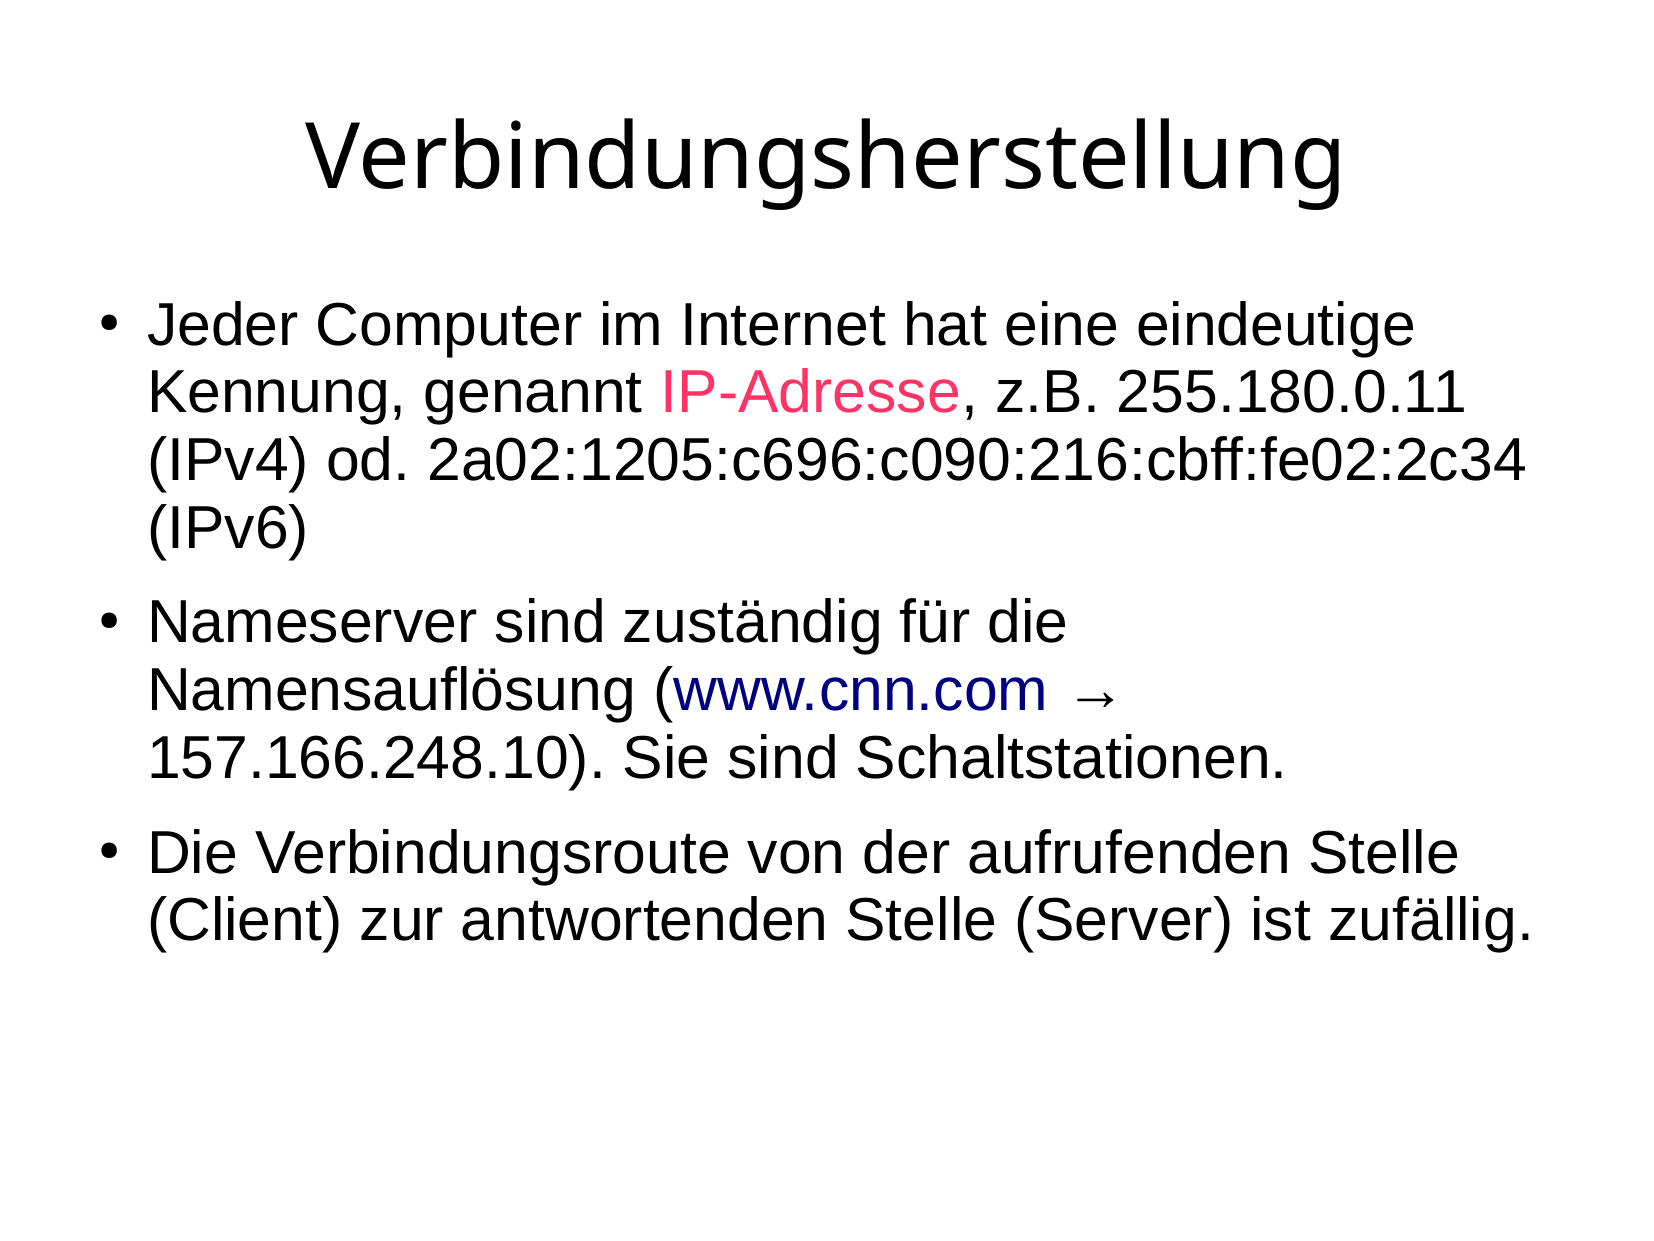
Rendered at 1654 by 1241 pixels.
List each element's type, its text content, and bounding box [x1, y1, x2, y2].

list Jeder Computer im Internet hat eine eindeutige Kennung, genannt IP-Adresse, z.B. 255.180.0.11 (IPv4) od. 2a02:1205:c696:c090:216:cbff:fe02:2c34 (IPv6) Nameserver sind zuständig für die Namensauflösung (www.cnn.com → 157.166.248.10). Sie sind Schaltstationen. Die Verbindungsroute von der aufrufenden Stelle (Client) zur antwortenden Stelle (Server) ist zufällig. [82, 290, 1571, 1010]
title Verbindungsherstellung [82, 49, 1571, 257]
